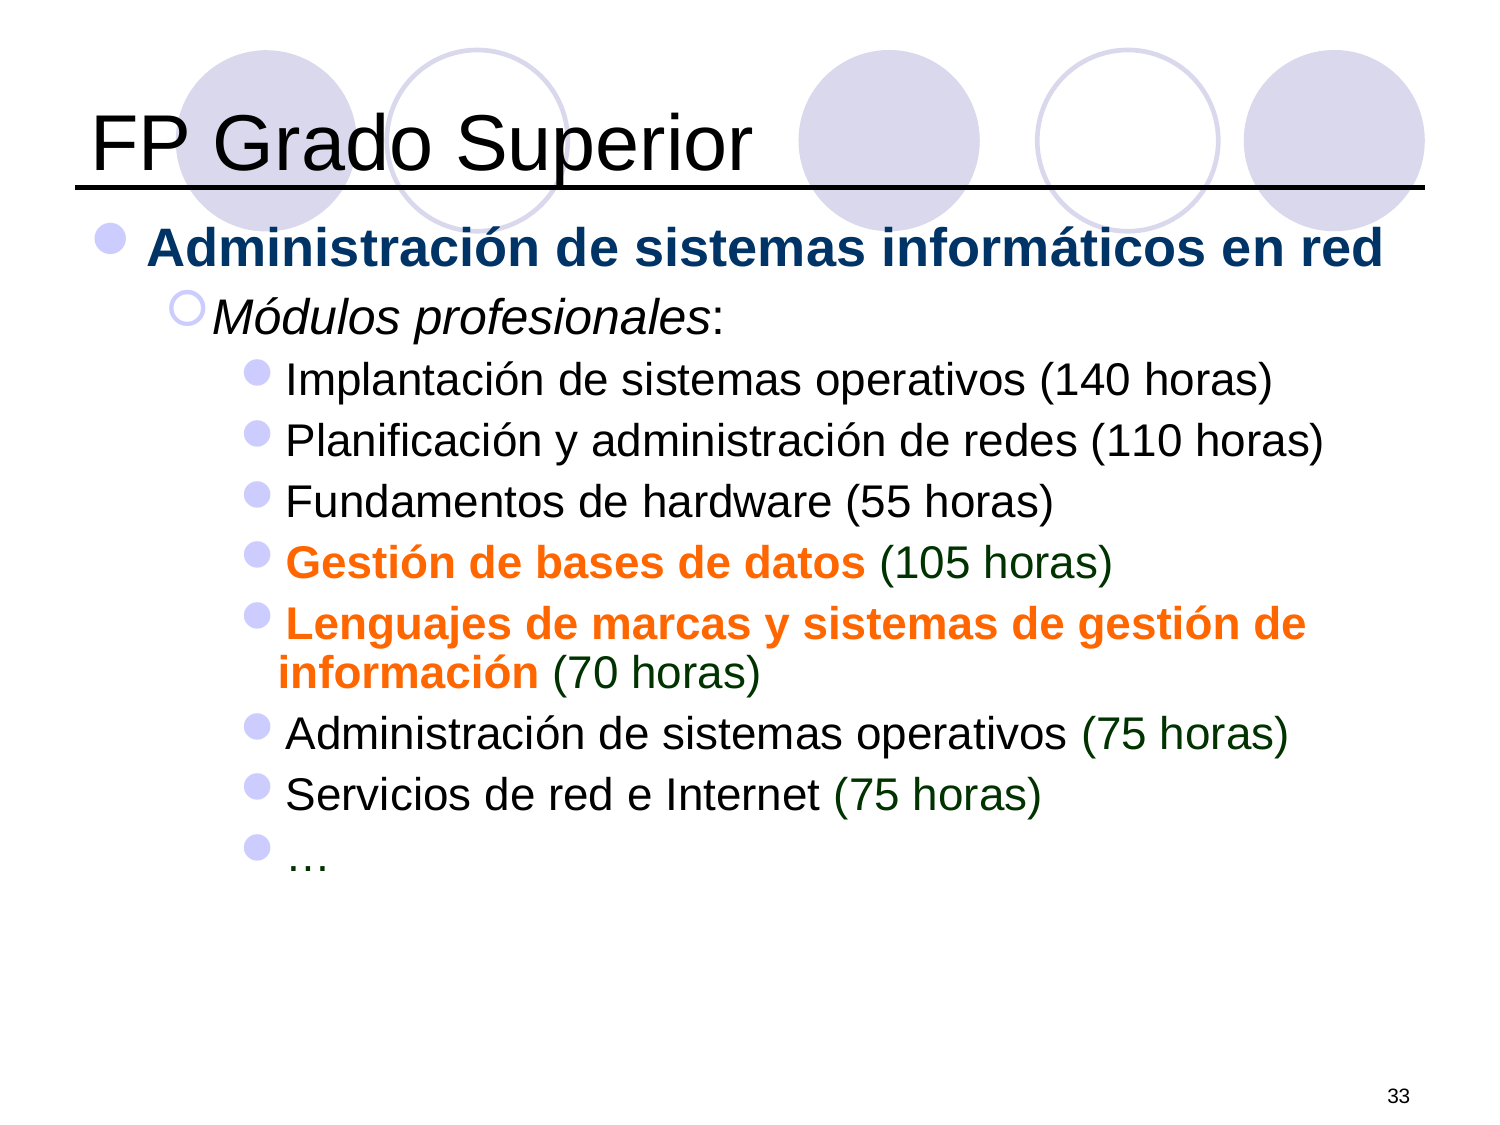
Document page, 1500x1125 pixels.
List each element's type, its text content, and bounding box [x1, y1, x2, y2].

title FP Grado Superior [75, 45, 1426, 212]
list Administración de sistemas informáticos en red Módulos profesionales: Implantación de sistemas operativos (140 horas) Planificación y administración de redes (110 horas) Fundamentos de hardware (55 horas) Gestión de bases de datos (105 horas) Lenguajes de marcas y sistemas de gestión de información (70 horas) Administración de sistemas operativos (75 horas) Servicios de red e Internet (75 horas) … [74, 212, 1463, 1125]
